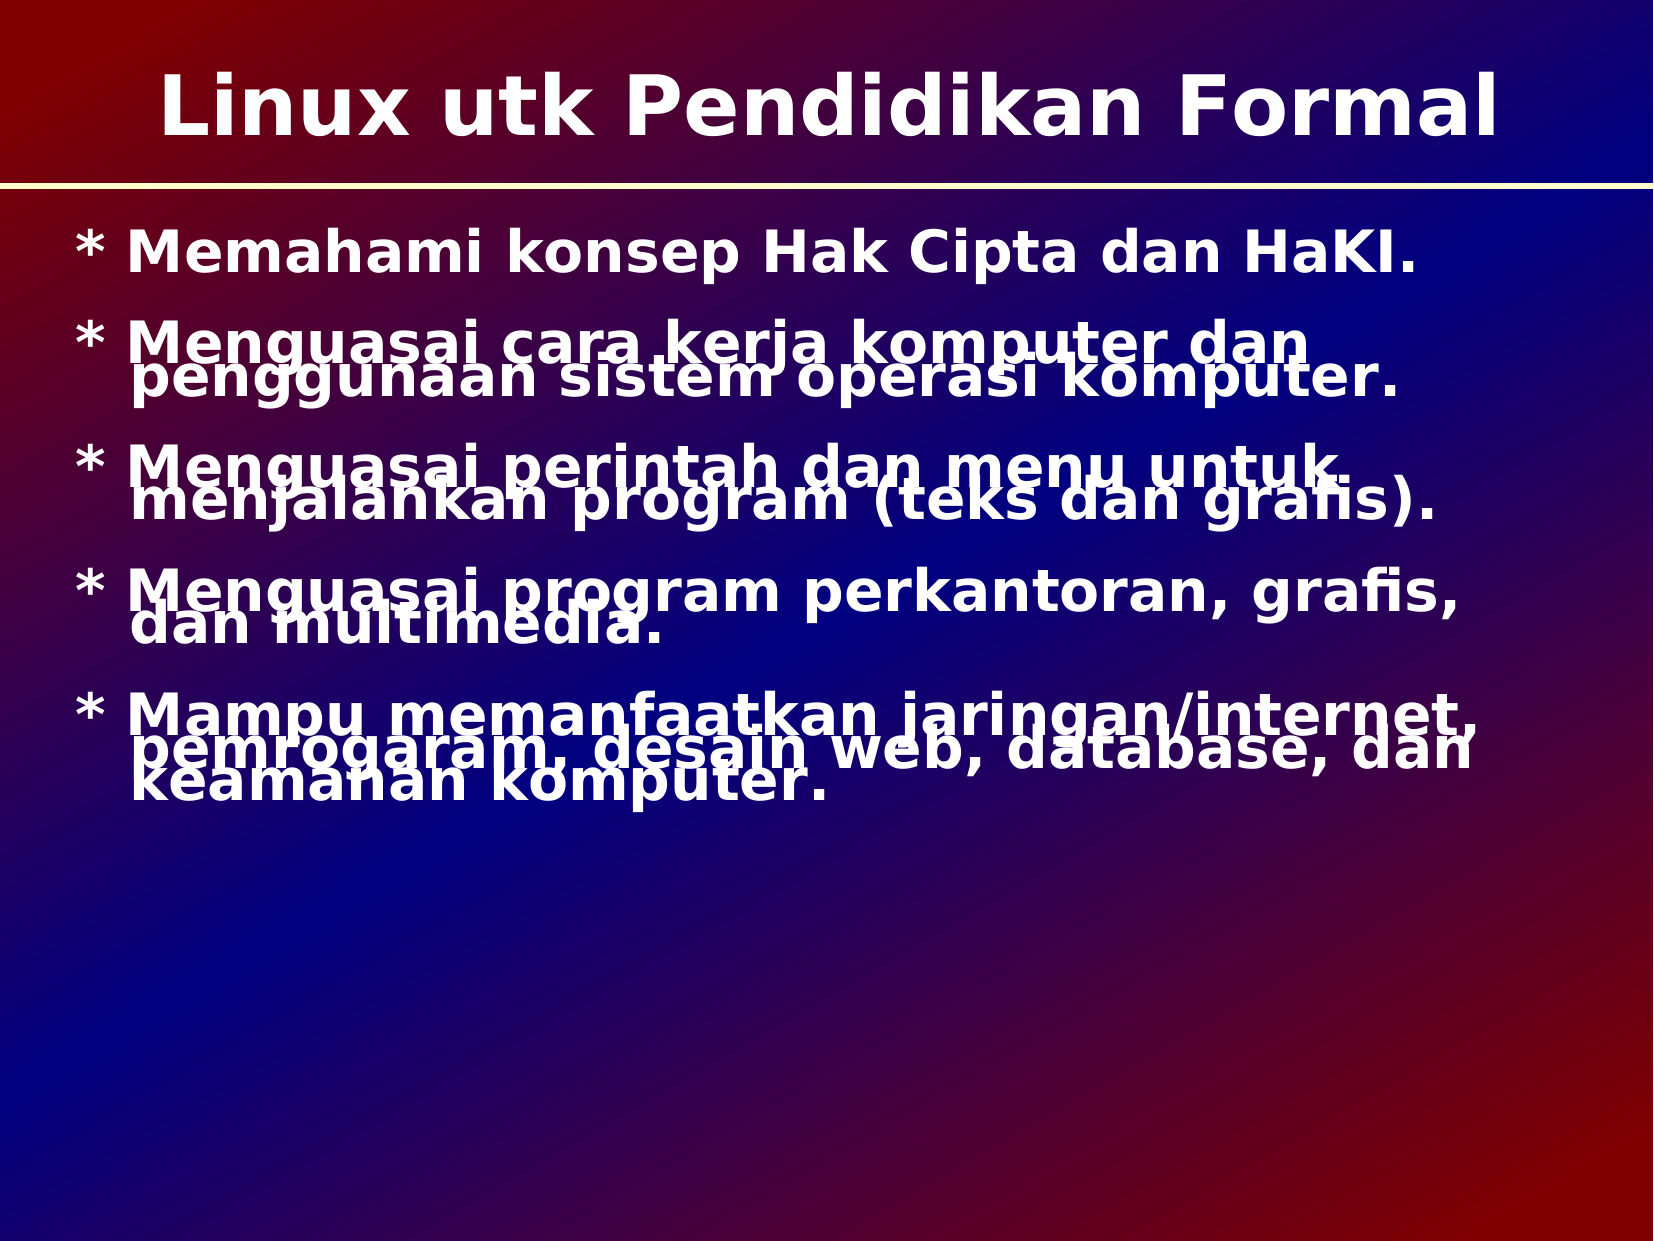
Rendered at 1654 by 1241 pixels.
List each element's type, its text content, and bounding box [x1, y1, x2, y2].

title Linux utk Pendidikan Formal [124, 10, 1536, 202]
list * Memahami konsep Hak Cipta dan HaKI. * Menguasai cara kerja komputer dan penggunaan sistem operasi komputer. * Menguasai perintah dan menu untuk menjalankan program (teks dan grafis). * Menguasai program perkantoran, grafis, dan multimedia. * Mampu memanfaatkan jaringan/internet, pemrogaram, desain web, database, dan keamanan komputer. [75, 253, 1588, 1202]
